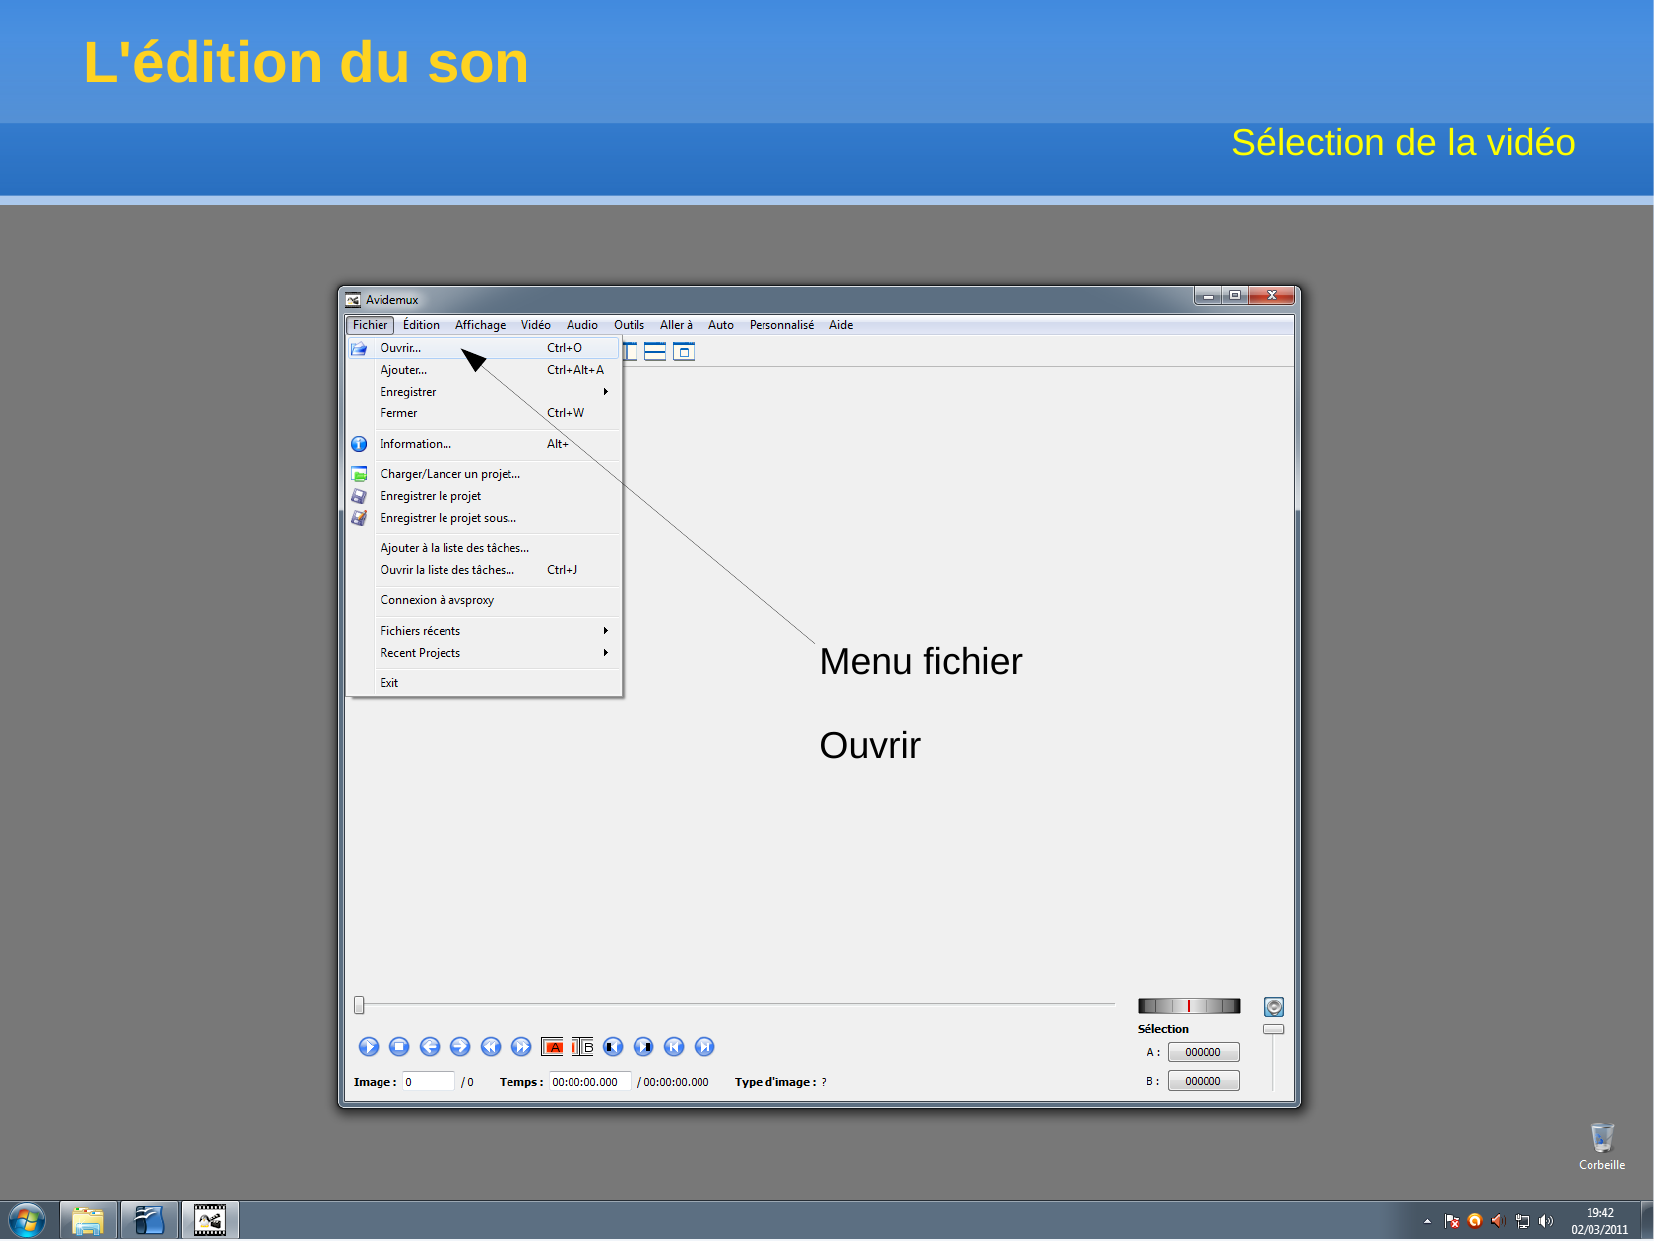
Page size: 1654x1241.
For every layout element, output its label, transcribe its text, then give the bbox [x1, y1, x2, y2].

title L'édition du son [6, 17, 609, 107]
text_box Sélection de la vidéo [1216, 72, 1654, 172]
picture [0, 0, 1654, 1239]
text_box Menu fichier Ouvrir [803, 631, 1188, 776]
